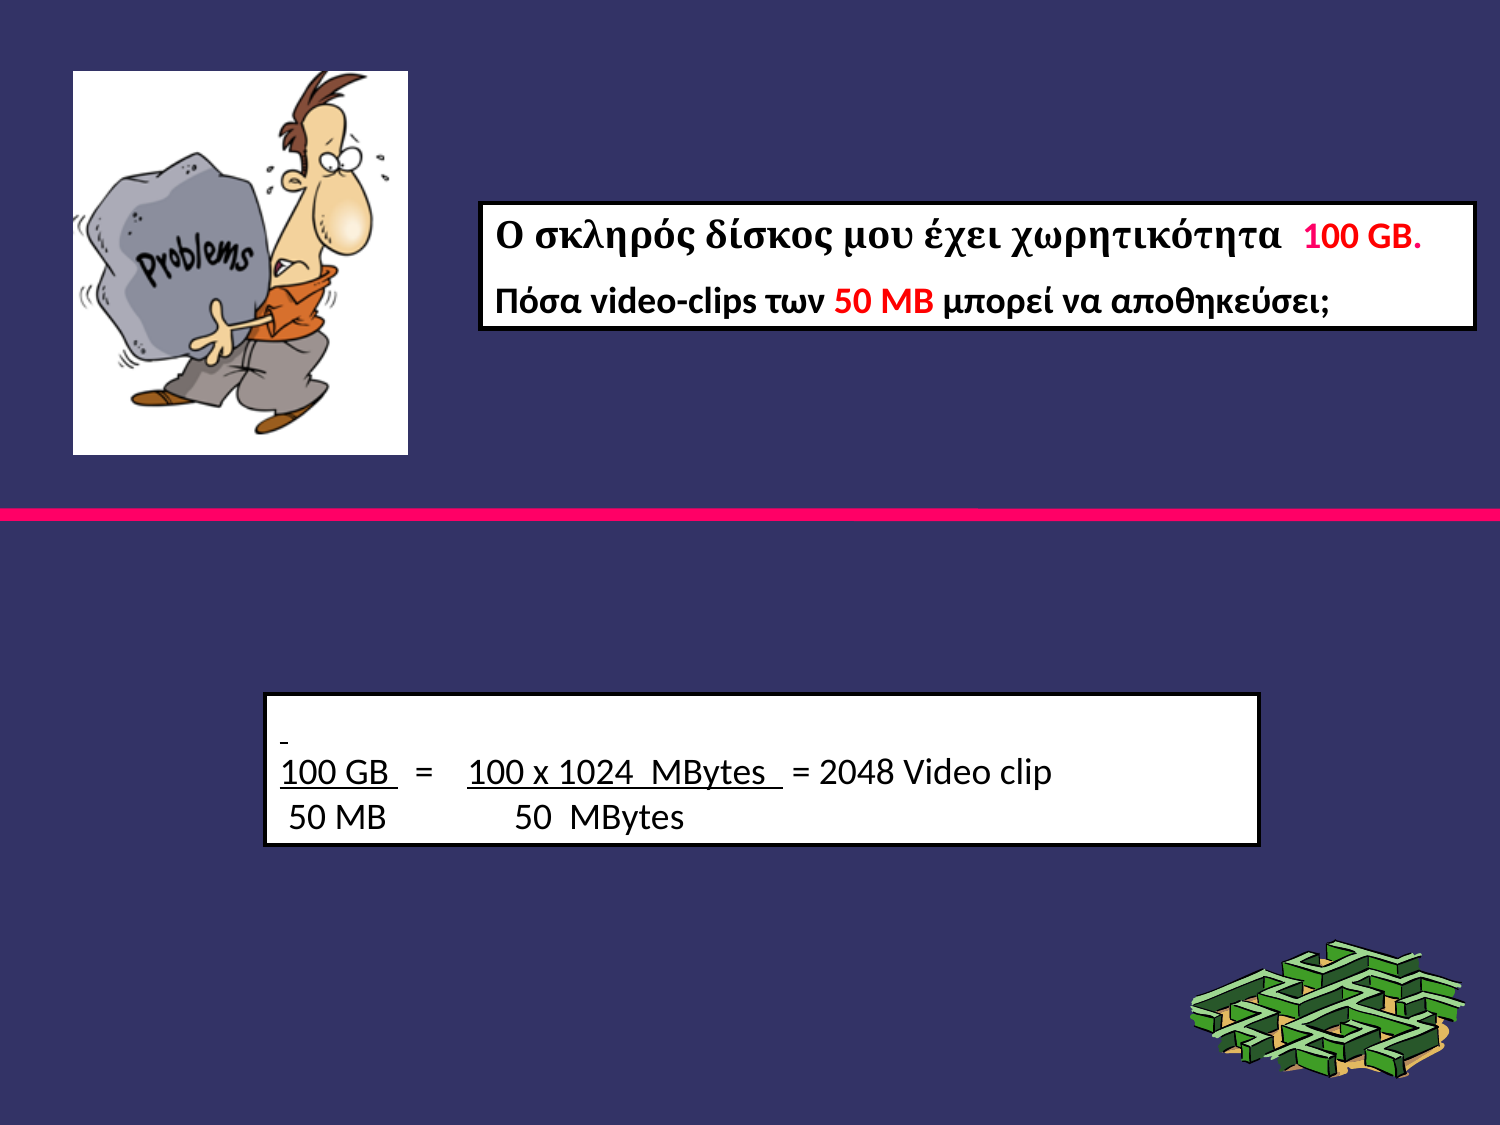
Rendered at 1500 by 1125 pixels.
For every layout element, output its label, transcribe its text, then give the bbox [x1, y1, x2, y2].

text_box 100 GB = 100 x 1024 MBytes = 2048 Video clip 50 MB 50 MBytes [264, 694, 1260, 845]
picture [73, 71, 408, 455]
text_box Ο σκληρός δίσκος μου έχει χωρητικότητα 100 GB. Πόσα video-clips των 50 ΜΒ μπορεί να αποθηκεύσει; [480, 203, 1475, 329]
